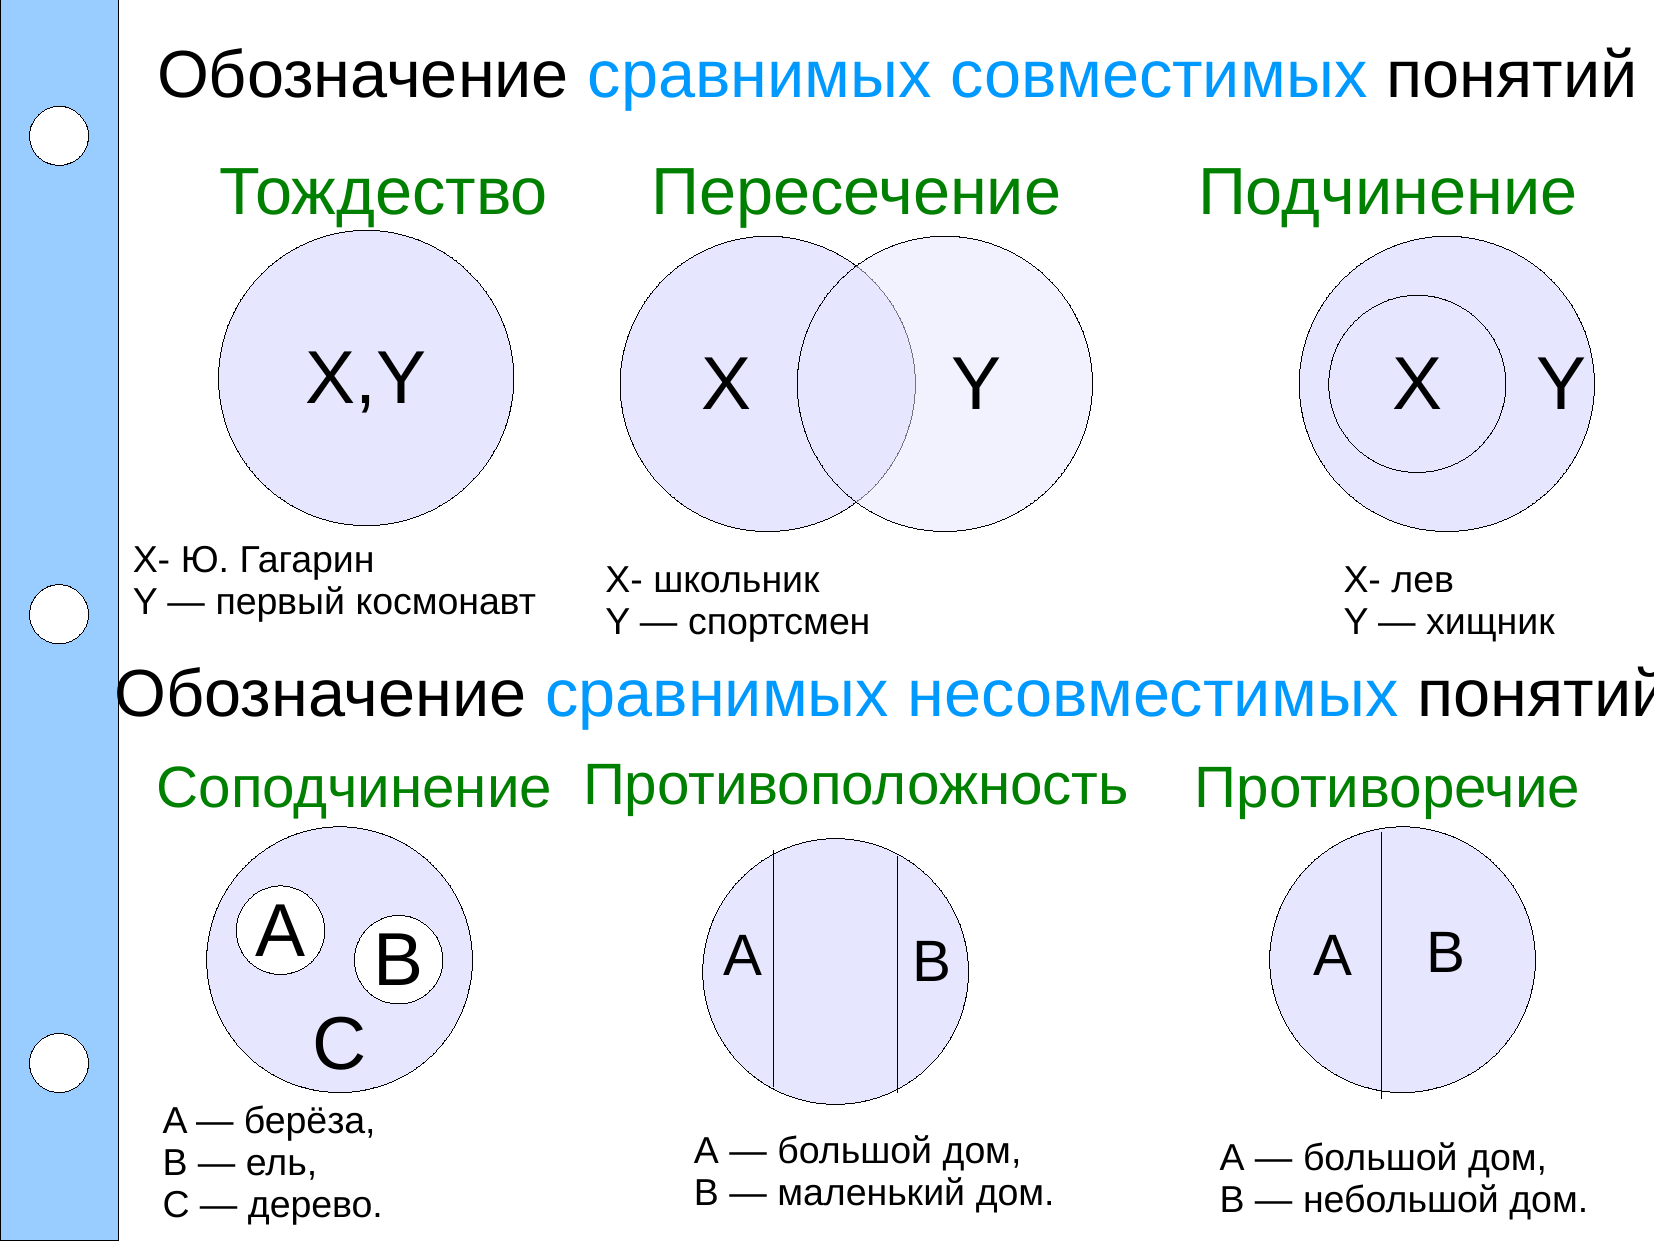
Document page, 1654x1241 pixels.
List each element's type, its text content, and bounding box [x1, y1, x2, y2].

text_box [0, 0, 119, 1241]
text_box Х [620, 236, 856, 532]
text_box Тождество [147, 146, 620, 237]
text_box Пересечение [620, 146, 1093, 237]
text_box [715, 854, 773, 915]
text_box А — большой дом, B — маленький дом. [679, 1122, 1123, 1221]
text_box B [354, 915, 443, 1004]
text_box Противоречие [1151, 747, 1625, 827]
text_box С [206, 826, 473, 1092]
text_box B [897, 921, 987, 1001]
text_box A — берёза, B — ель, С — дерево. [147, 1092, 562, 1234]
text_box A [1299, 915, 1388, 995]
text_box Х [1328, 295, 1506, 473]
text_box [898, 1001, 966, 1089]
text_box А [236, 885, 325, 975]
text_box B [1411, 912, 1501, 993]
text_box A [708, 915, 798, 995]
text_box [702, 838, 959, 1105]
text_box А — большой дом, B — небольшой дом. [1204, 1129, 1648, 1229]
text_box Обозначение сравнимых несовместимых понятий [94, 648, 1654, 739]
text_box Соподчинение [118, 747, 591, 827]
text_box Х,Y [218, 230, 514, 526]
text_box Х- лев Y — хищник [1328, 550, 1595, 648]
text_box Y [1299, 236, 1595, 532]
text_box Обозначение сравнимых совместимых понятий [100, 29, 1654, 120]
text_box Х- Ю. Гагарин Y — первый космонавт [118, 531, 621, 631]
text_box [1269, 826, 1536, 1093]
text_box Y [797, 236, 1093, 532]
text_box Х- школьник Y — спортсмен [590, 550, 1093, 648]
text_box Противоположность [561, 744, 1152, 824]
text_box Подчинение [1151, 146, 1625, 237]
